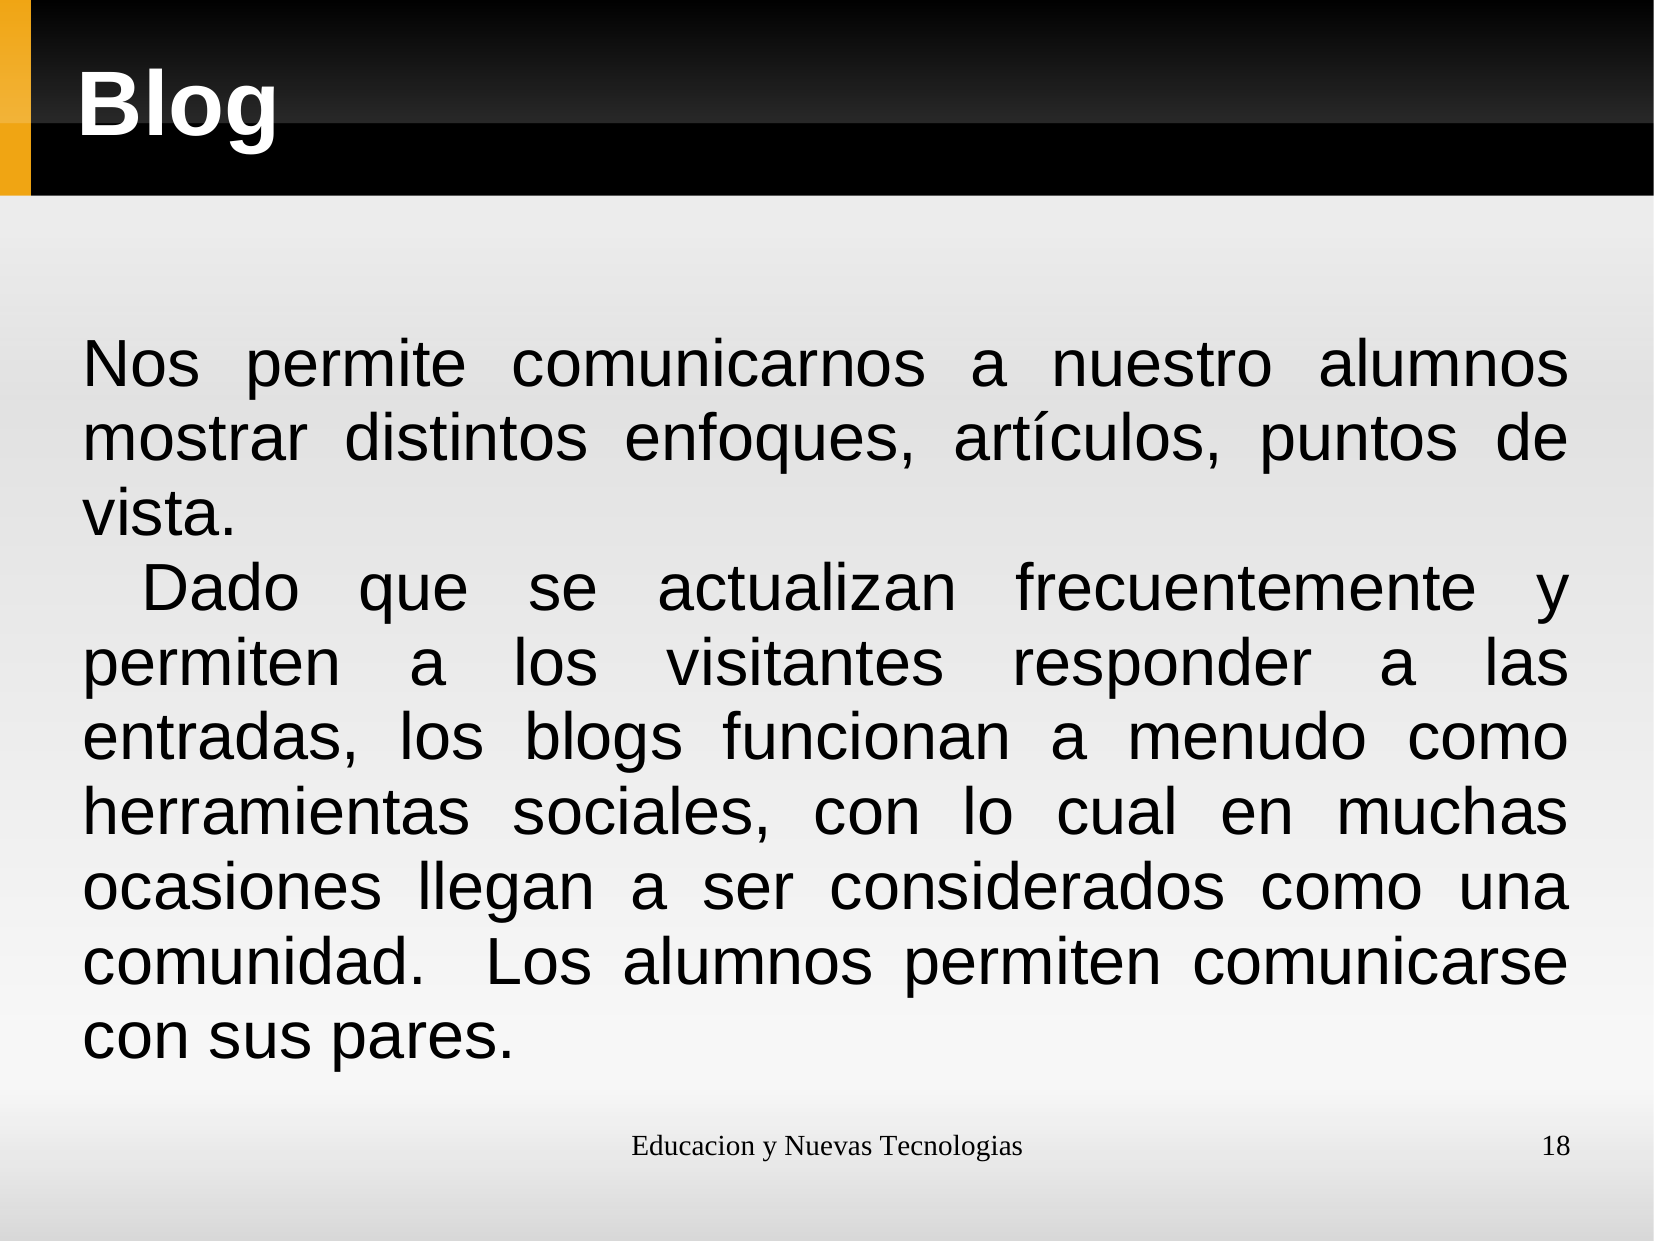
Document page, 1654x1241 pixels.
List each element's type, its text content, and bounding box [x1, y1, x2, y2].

picture [0, 0, 1654, 1241]
title Blog [76, 7, 1565, 200]
subtitle Nos permite comunicarnos a nuestro alumnos mostrar distintos enfoques, artículos, puntos de vista. Dado que se actualizan frecuentemente y permiten a los visitantes responder a las entradas, los blogs funcionan a menudo como herramientas sociales, con lo cual en muchas ocasiones llegan a ser considerados como una comunidad. Los alumnos permiten comunicarse con sus pares. [82, 297, 1571, 1102]
